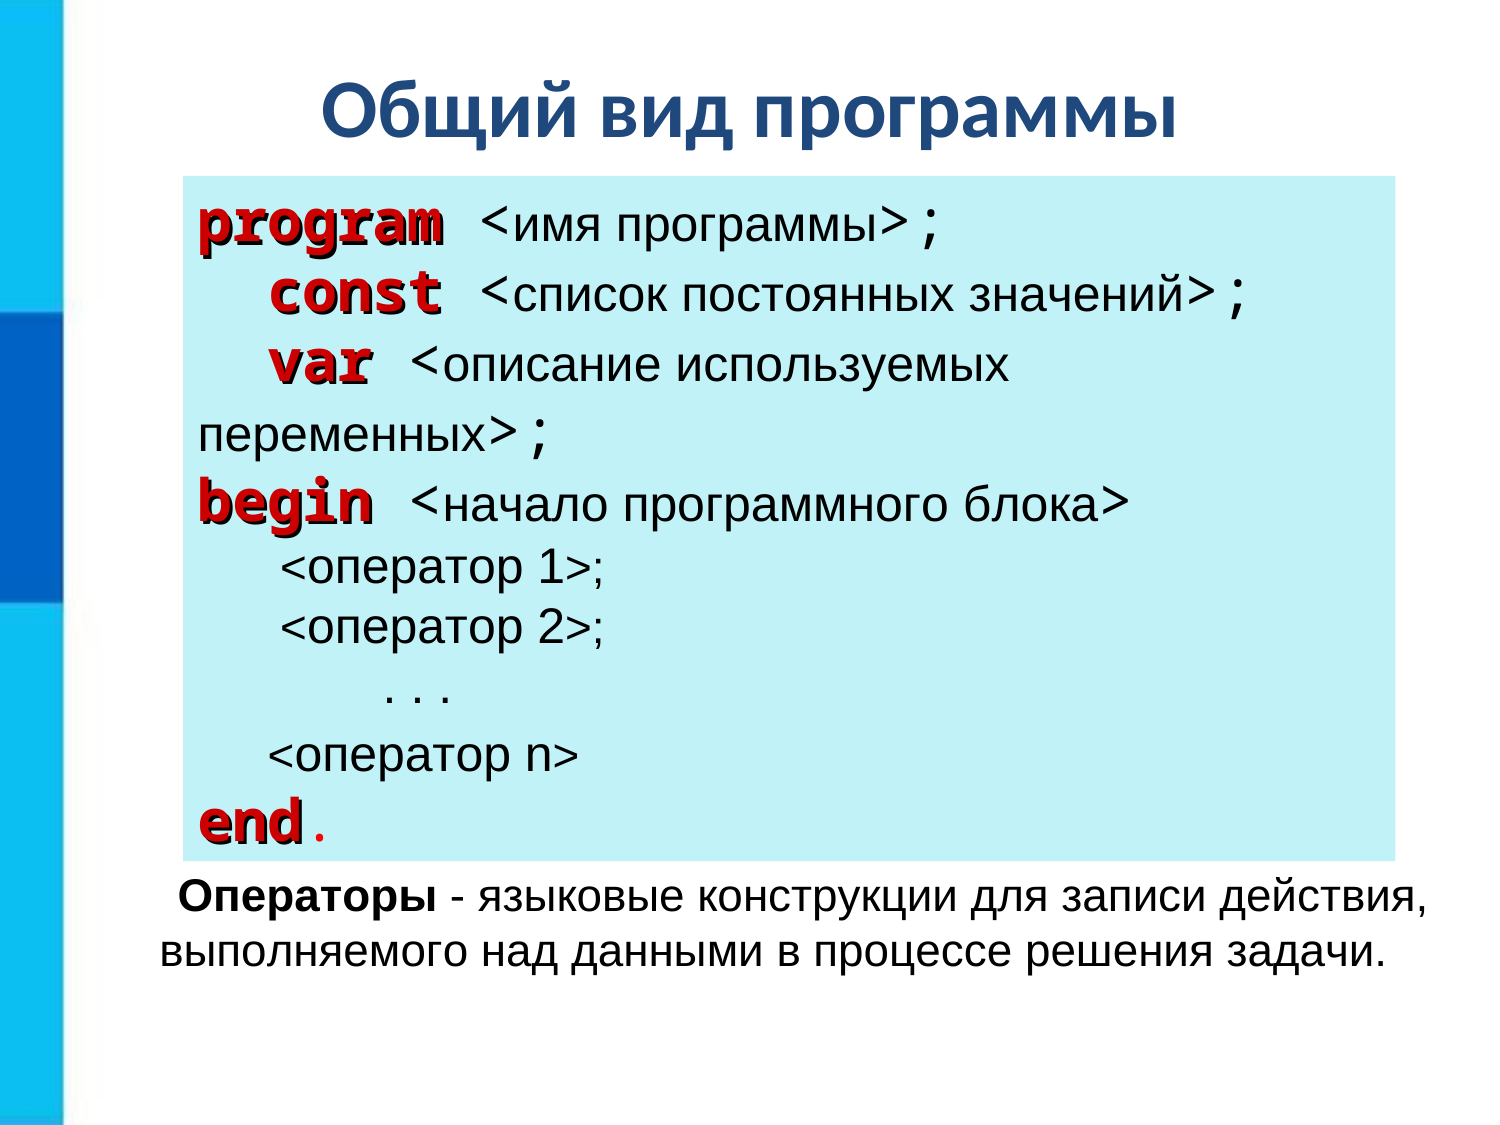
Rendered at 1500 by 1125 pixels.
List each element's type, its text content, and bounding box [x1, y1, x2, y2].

text_box program <имя программы>; const <список постоянных значений>; var <описание используемых переменных>; begin <начало программного блока> <оператор 1>; <оператор 2>; . . . <оператор n> end. [183, 175, 1396, 857]
text_box Общий вид программы [76, 31, 1425, 197]
picture [0, 0, 1500, 1125]
text_box Операторы - языковые конструкции для записи действия, выполняемого над данными в процессе решения задачи. [88, 857, 1459, 984]
